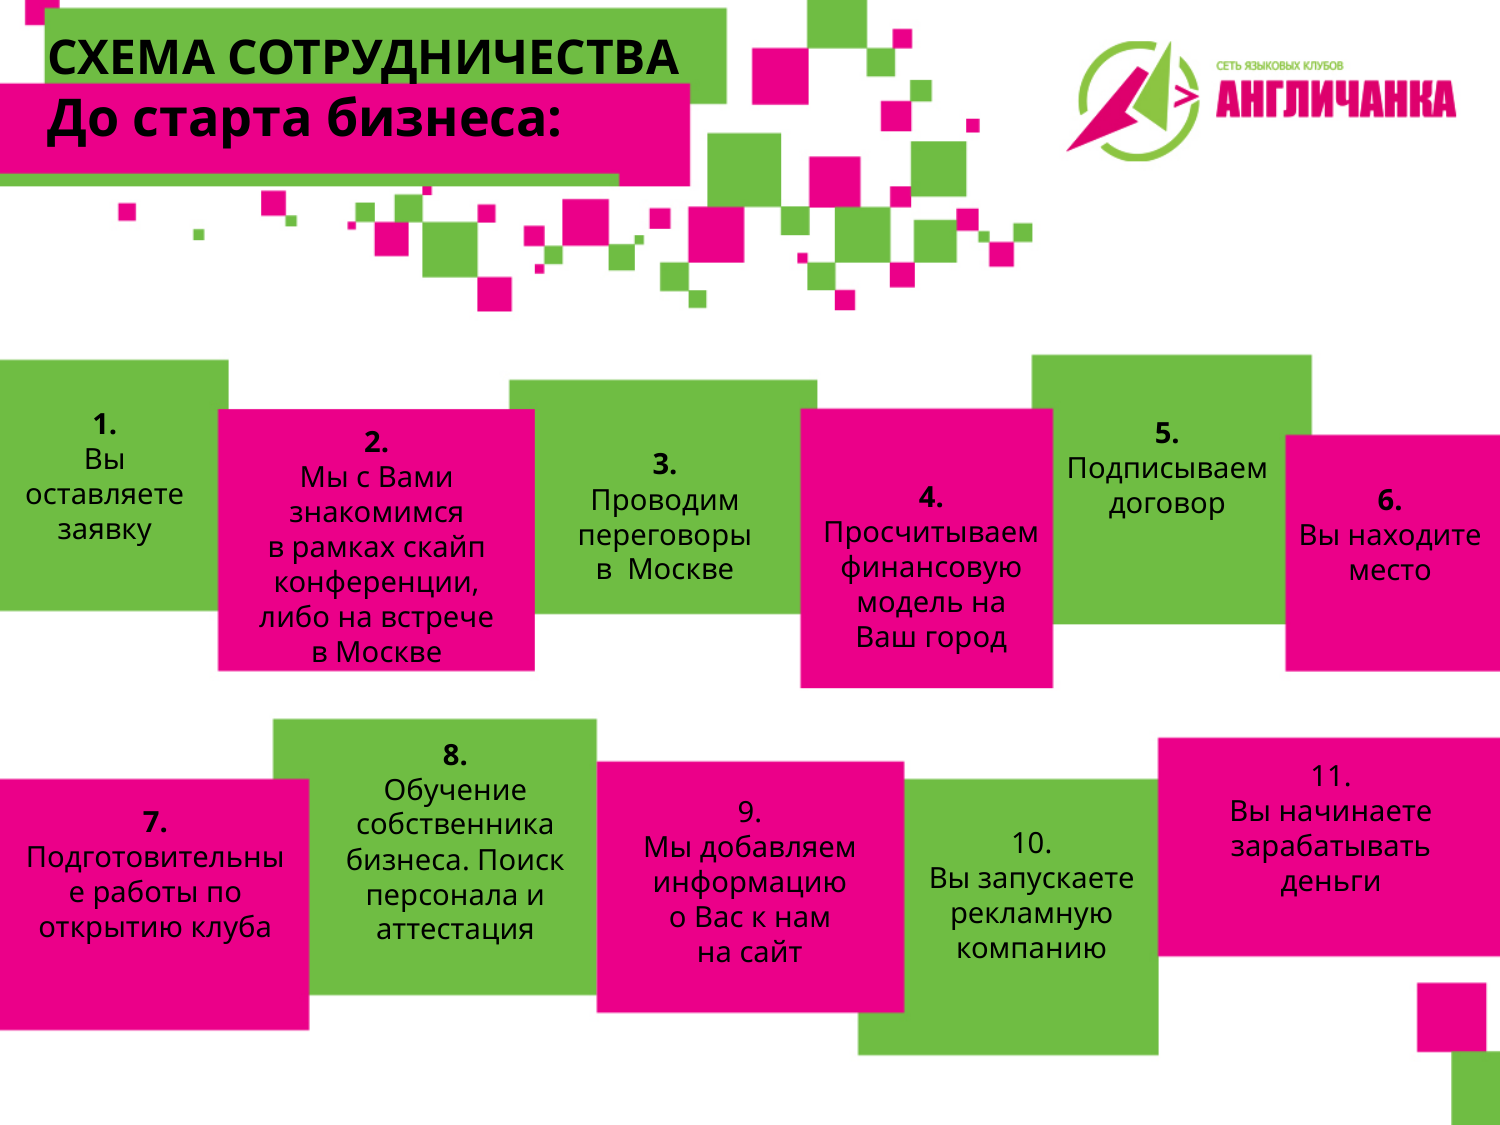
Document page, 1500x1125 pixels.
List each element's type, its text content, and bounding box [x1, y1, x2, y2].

picture [0, 0, 1500, 1125]
text_box 10. Вы запускаете рекламную компанию [905, 816, 1159, 991]
text_box 5. Подписываем договор [1035, 407, 1299, 533]
text_box 6. Вы находите место [1280, 473, 1500, 635]
text_box 11. Вы начинаете зарабатывать деньги [1204, 749, 1458, 946]
text_box 7. Подготовительные работы по открытию клуба [5, 795, 305, 1012]
text_box 4. Просчитываем финансовую модель на Ваш город [799, 470, 1063, 677]
text_box 8. Обучение собственника бизнеса. Поиск персонала и аттестация [316, 728, 595, 996]
text_box 2. Мы с Вами знакомимся в рамках скайп конференции, либо на встрече в Москве [235, 416, 519, 700]
text_box СХЕМА СОТРУДНИЧЕСТВА До старта бизнеса: [32, 19, 963, 165]
text_box 1. Вы оставляете заявку [8, 397, 202, 544]
text_box 3. Проводим переговоры в Москве [558, 438, 772, 607]
text_box 9. Мы добавляем информацию о Вас к нам на сайт [623, 786, 877, 1003]
